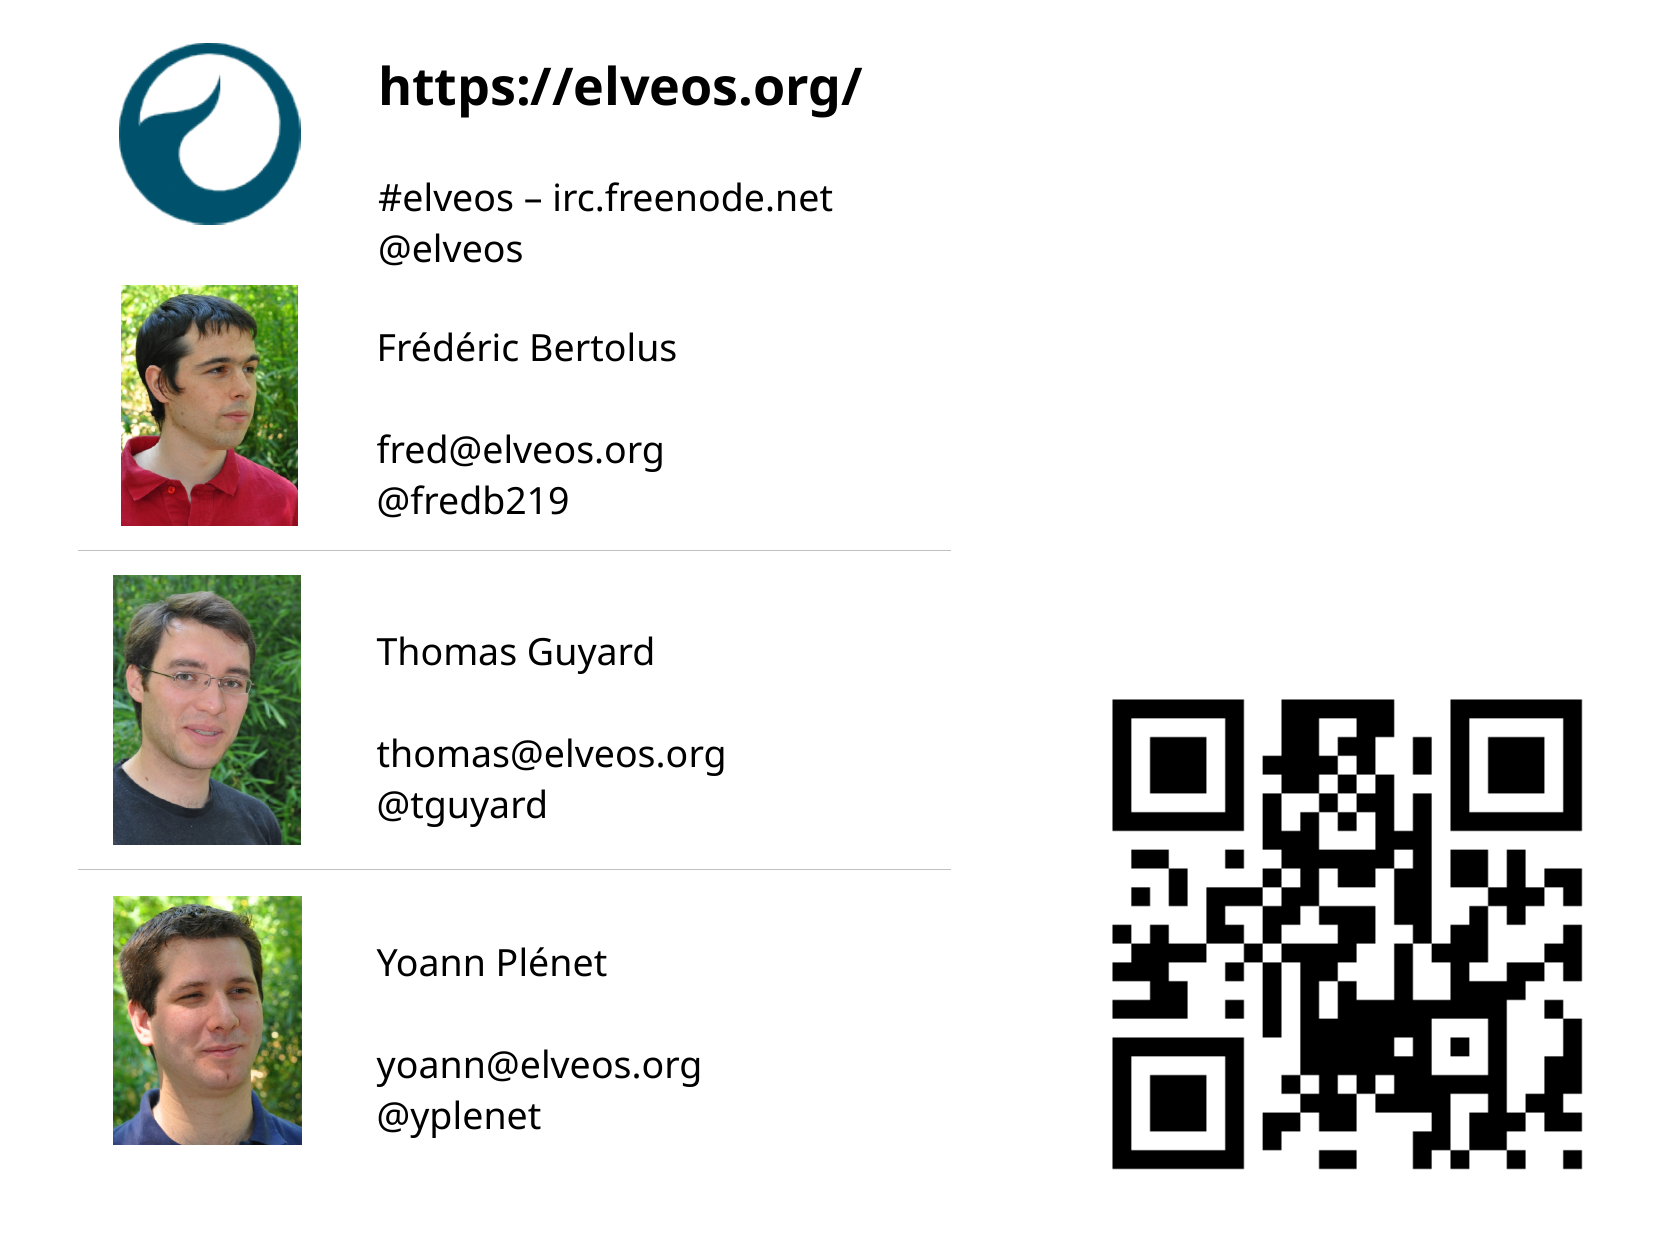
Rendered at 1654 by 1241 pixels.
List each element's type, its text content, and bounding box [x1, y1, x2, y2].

picture [113, 575, 301, 845]
picture [113, 896, 302, 1145]
picture [1094, 681, 1601, 1188]
picture [119, 43, 301, 225]
text_box Frédéric Bertolus fred@elveos.org @fredb219 [361, 314, 1298, 498]
text_box https://elveos.org/ #elveos – irc.freenode.net @elveos [363, 42, 1300, 242]
picture [121, 285, 298, 526]
text_box Thomas Guyard thomas@elveos.org @tguyard [361, 618, 1298, 802]
text_box Yoann Plénet yoann@elveos.org @yplenet [361, 929, 1094, 1113]
picture [119, 43, 204, 130]
picture [139, 54, 280, 191]
